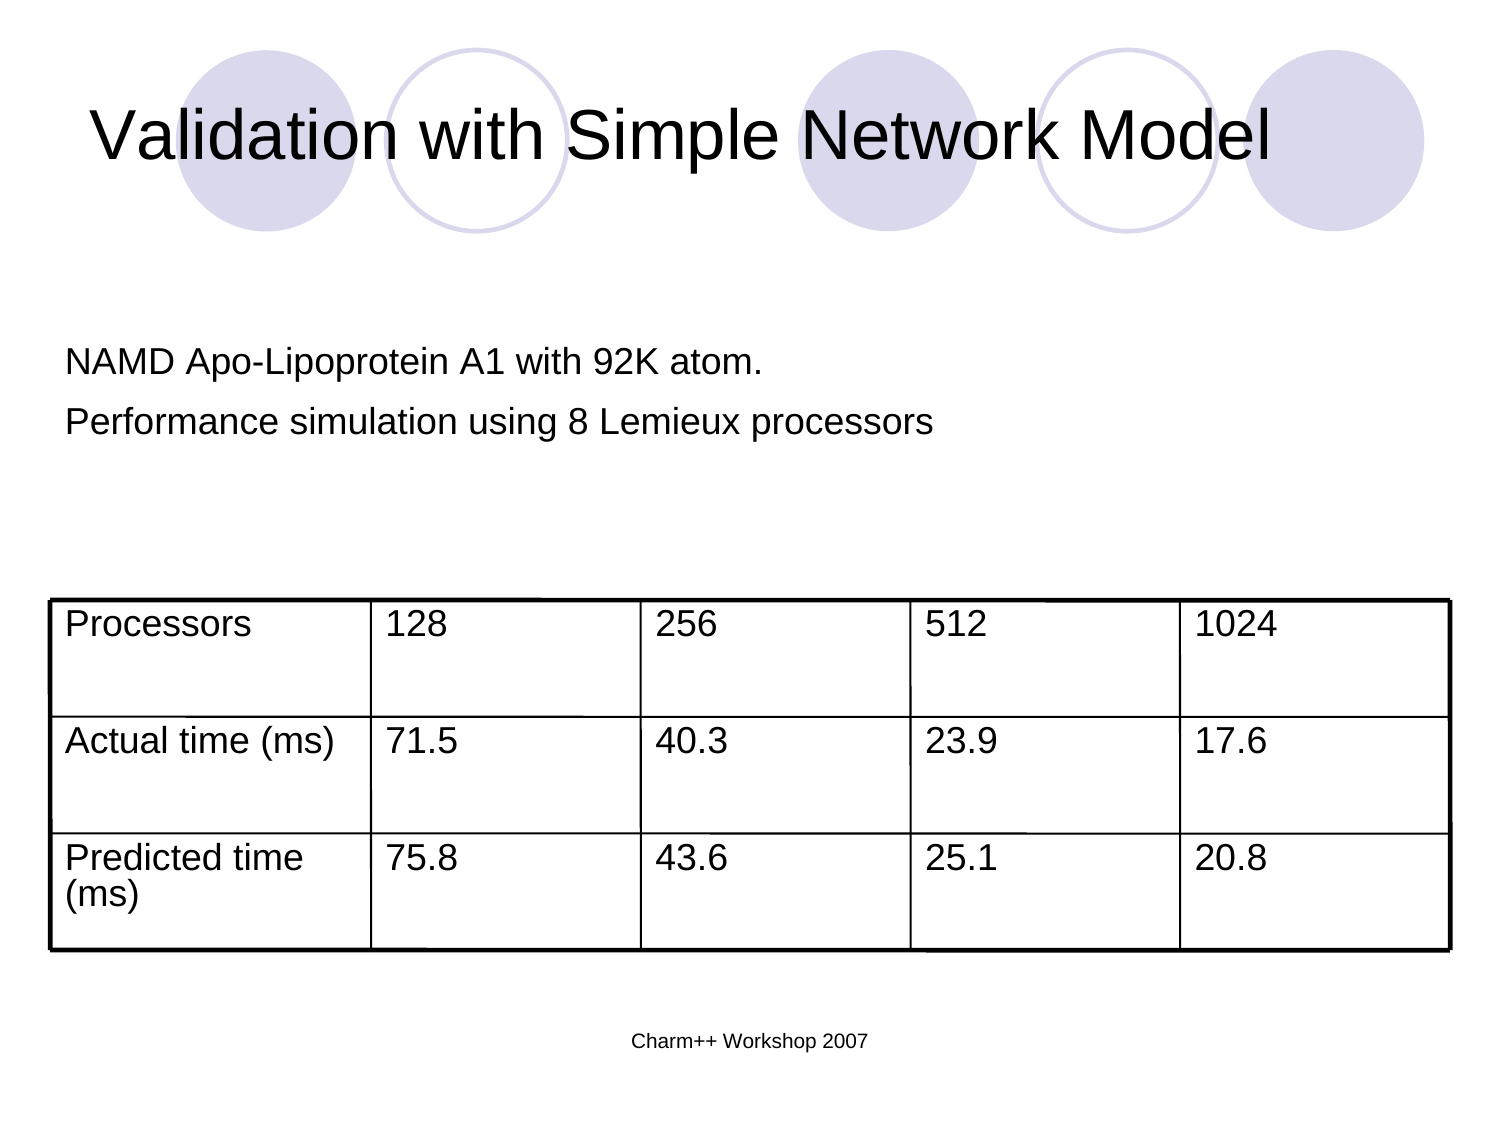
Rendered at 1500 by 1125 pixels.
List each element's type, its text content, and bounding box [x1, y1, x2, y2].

title Validation with Simple Network Model [75, 45, 1426, 233]
text_box 512 [912, 603, 1178, 715]
text_box 128 [372, 603, 639, 715]
text_box 40.3 [642, 718, 909, 832]
text_box 25.1 [912, 835, 1179, 947]
text_box 1024 [1181, 603, 1447, 715]
text_box 71.5 [372, 718, 639, 832]
text_box NAMD Apo-Lipoprotein A1 with 92K atom. Performance simulation using 8 Lemieux processors [49, 337, 1426, 450]
text_box Actual time (ms) [53, 718, 369, 832]
text_box Processors [53, 603, 369, 715]
text_box 256 [642, 603, 909, 715]
text_box 43.6 [642, 835, 909, 947]
text_box 20.8 [1182, 835, 1447, 947]
text_box Predicted time (ms) [53, 835, 370, 947]
text_box 17.6 [1182, 718, 1447, 832]
text_box 75.8 [373, 835, 639, 947]
text_box 23.9 [912, 718, 1179, 832]
